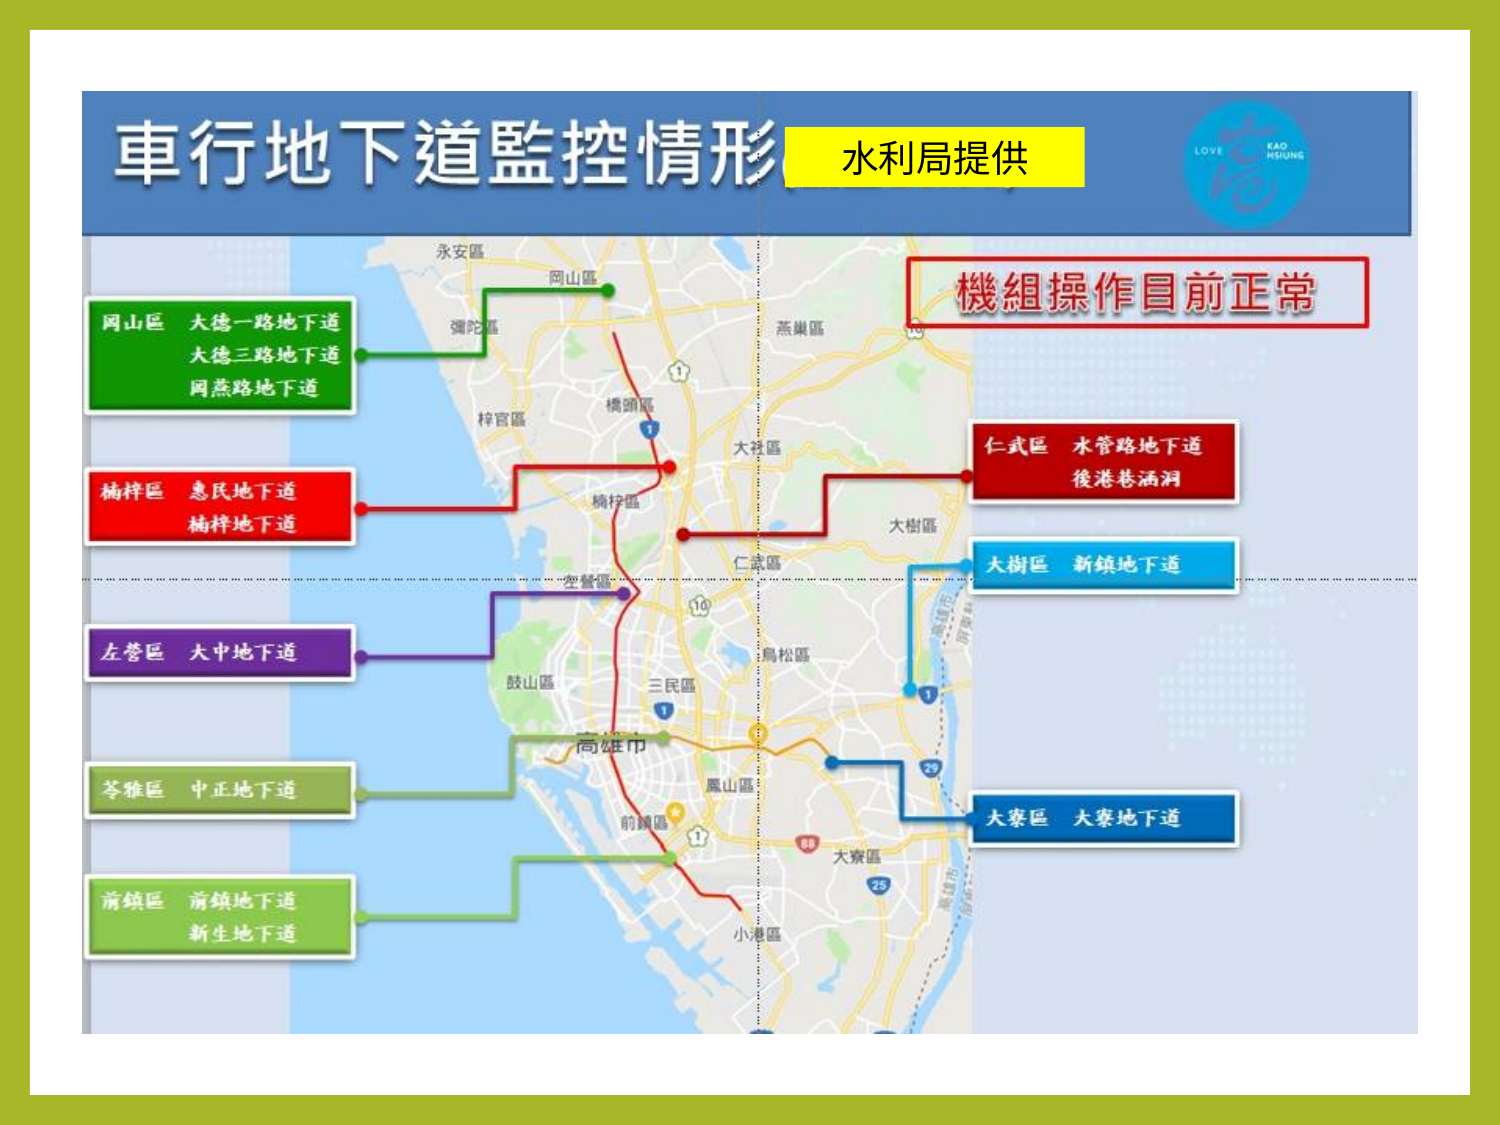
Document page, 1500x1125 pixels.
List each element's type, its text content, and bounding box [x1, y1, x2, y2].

text_box 水利局提供 [784, 127, 1085, 188]
picture [82, 91, 1418, 1034]
